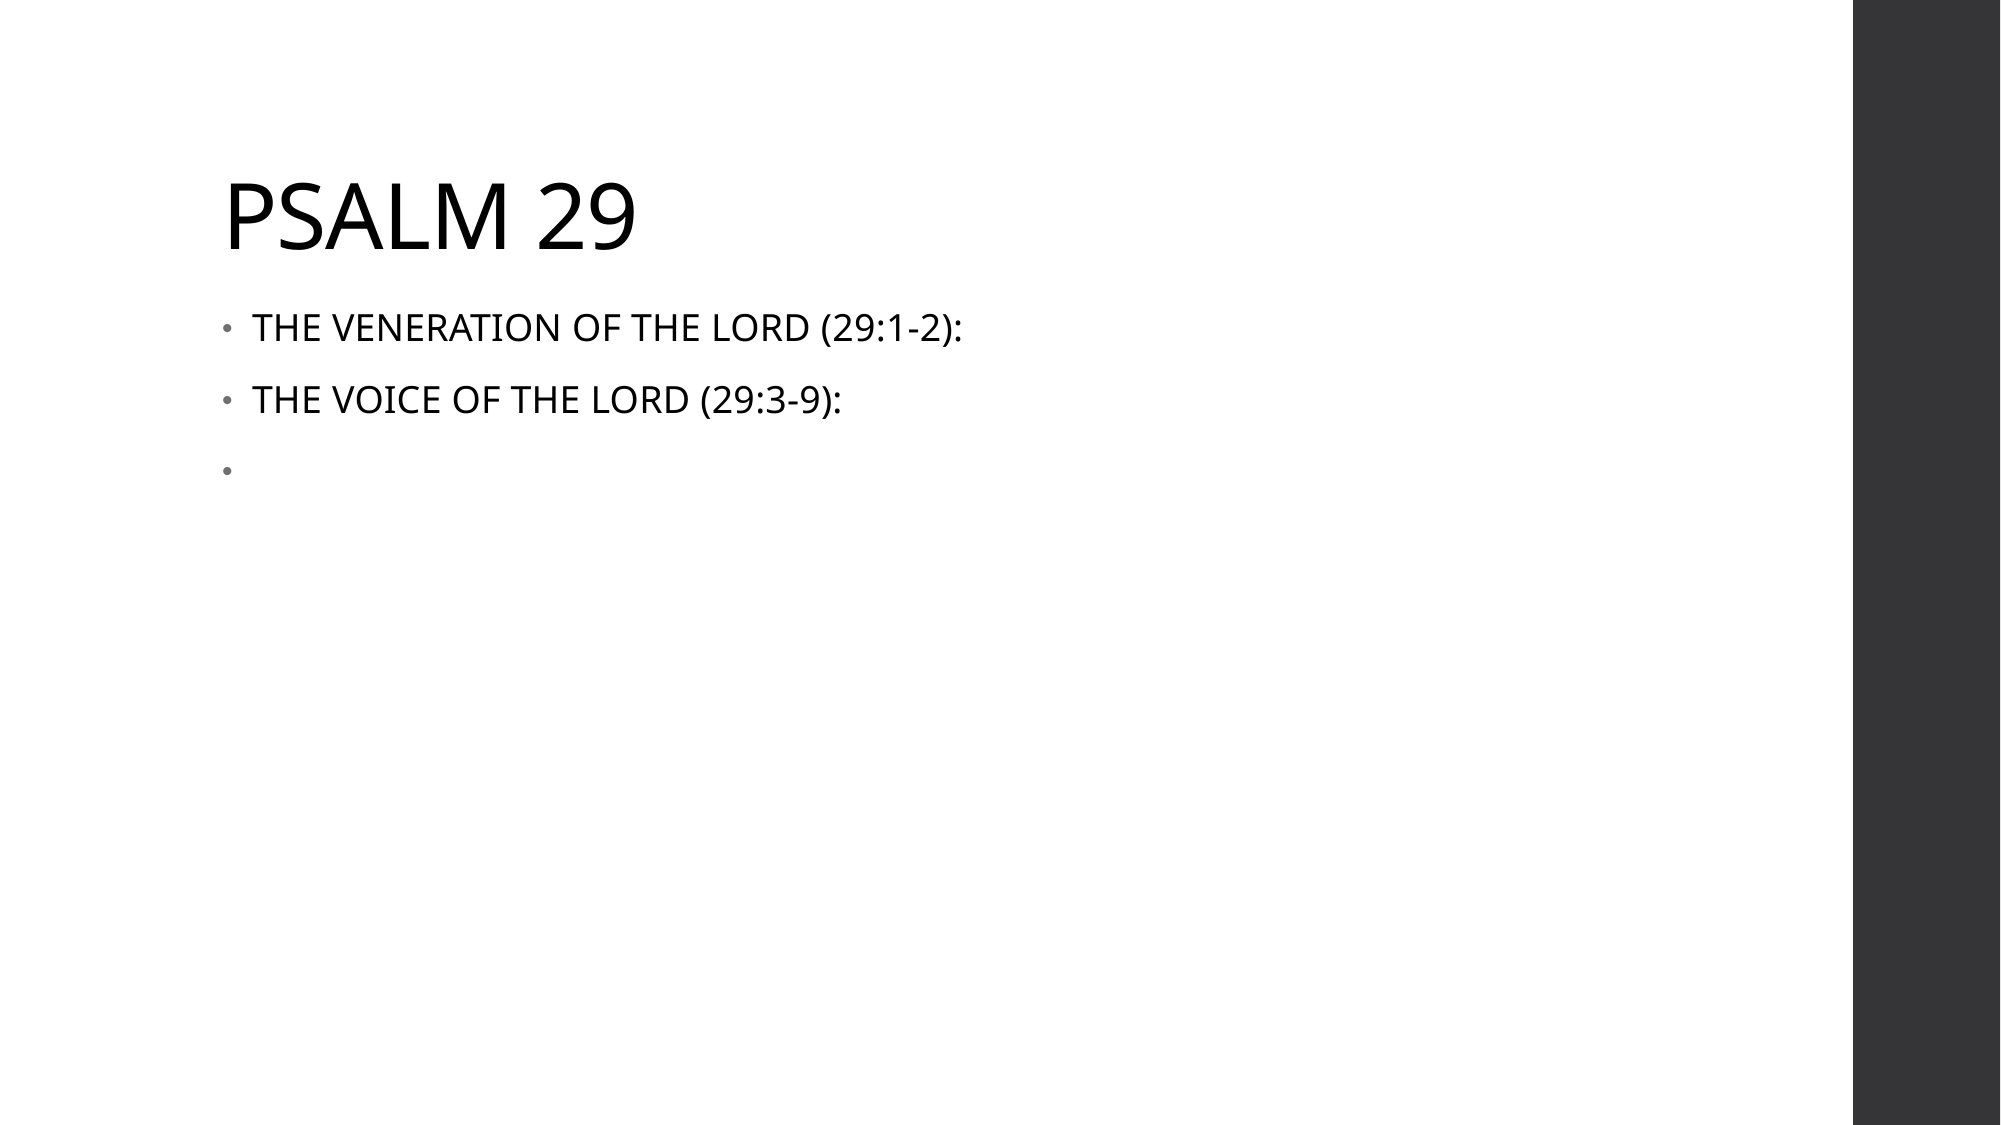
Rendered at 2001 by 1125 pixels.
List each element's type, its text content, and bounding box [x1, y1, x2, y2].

title PSALM 29 [206, 60, 1797, 278]
list THE VENERATION OF THE LORD (29:1-2): THE VOICE OF THE LORD (29:3-9): [206, 299, 1617, 1014]
